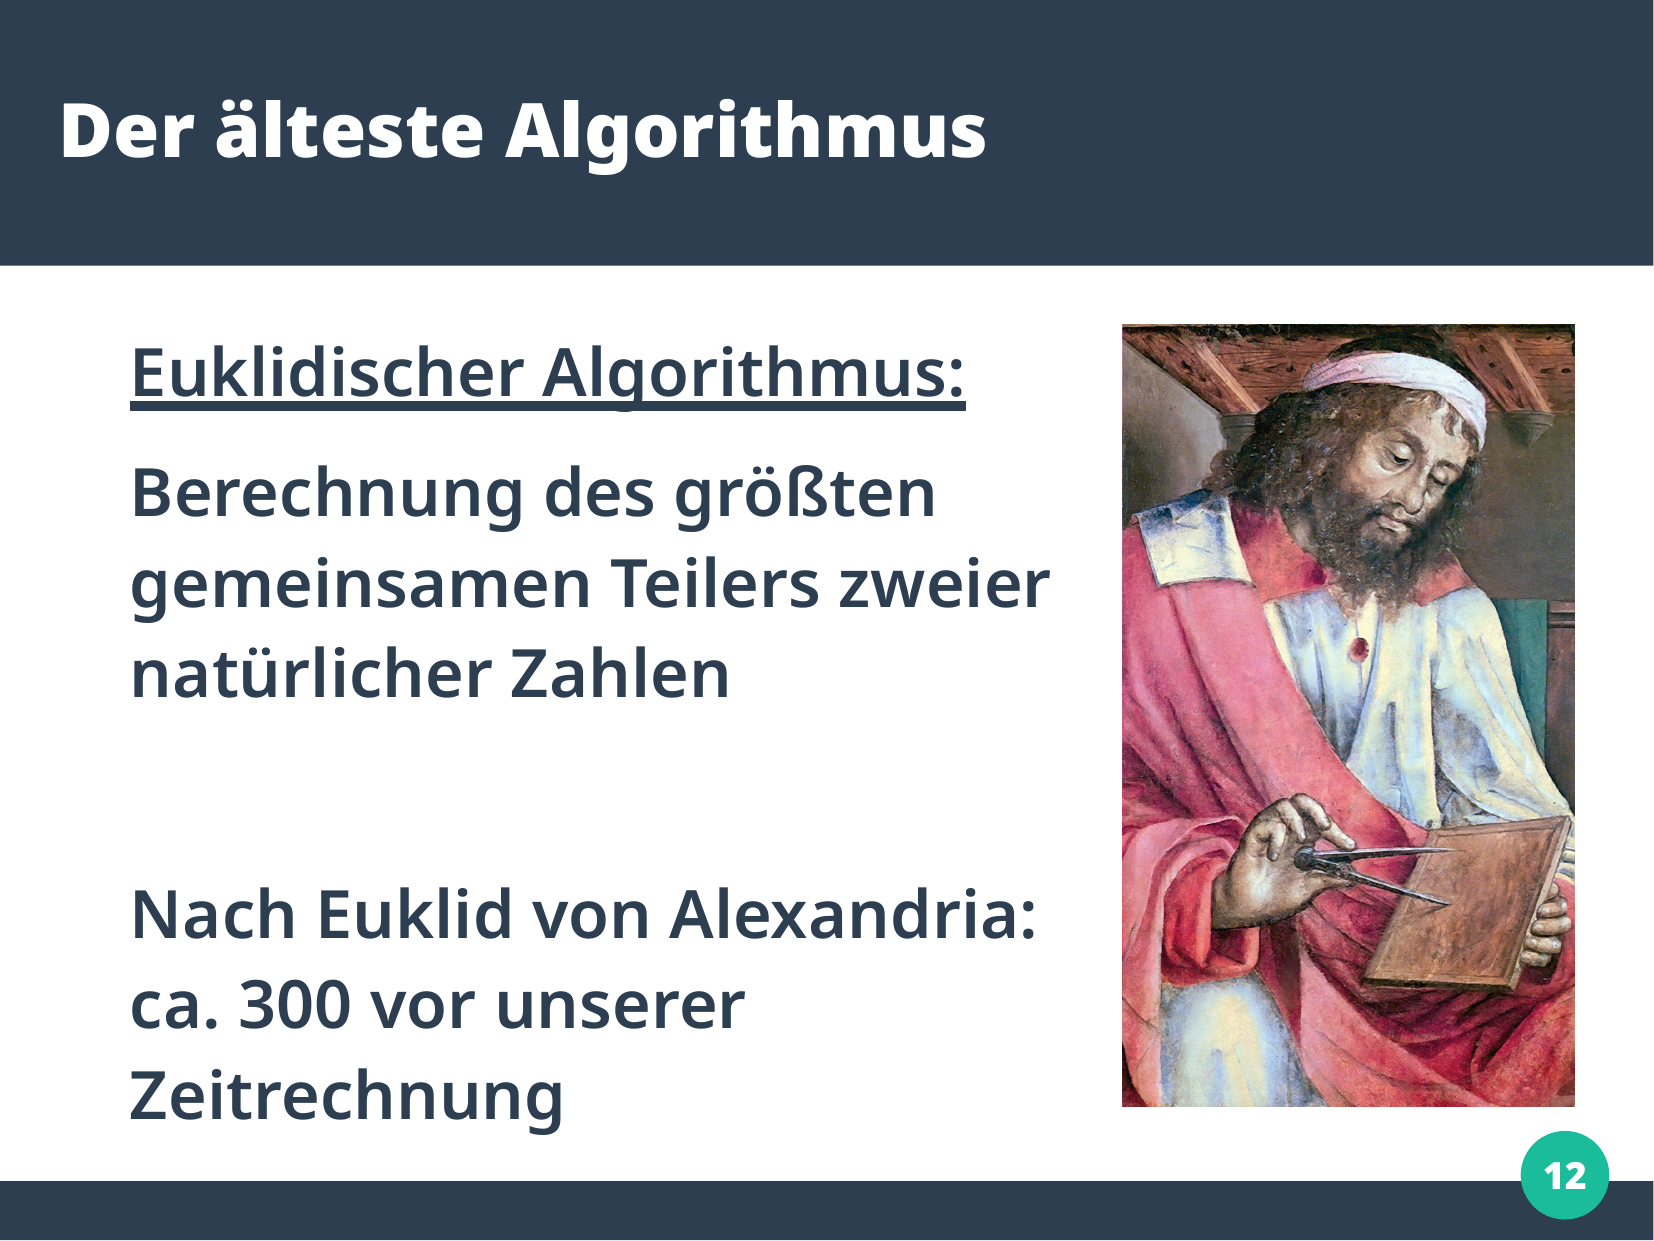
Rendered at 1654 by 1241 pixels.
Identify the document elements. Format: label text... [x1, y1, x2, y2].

title Der älteste Algorithmus [59, 49, 1595, 207]
picture [1122, 324, 1575, 1107]
list Euklidischer Algorithmus: Berechnung des größten gemeinsamen Teilers zweier natürlicher Zahlen Nach Euklid von Alexandria: ca. 300 vor unserer Zeitrechnung [59, 324, 1063, 1152]
